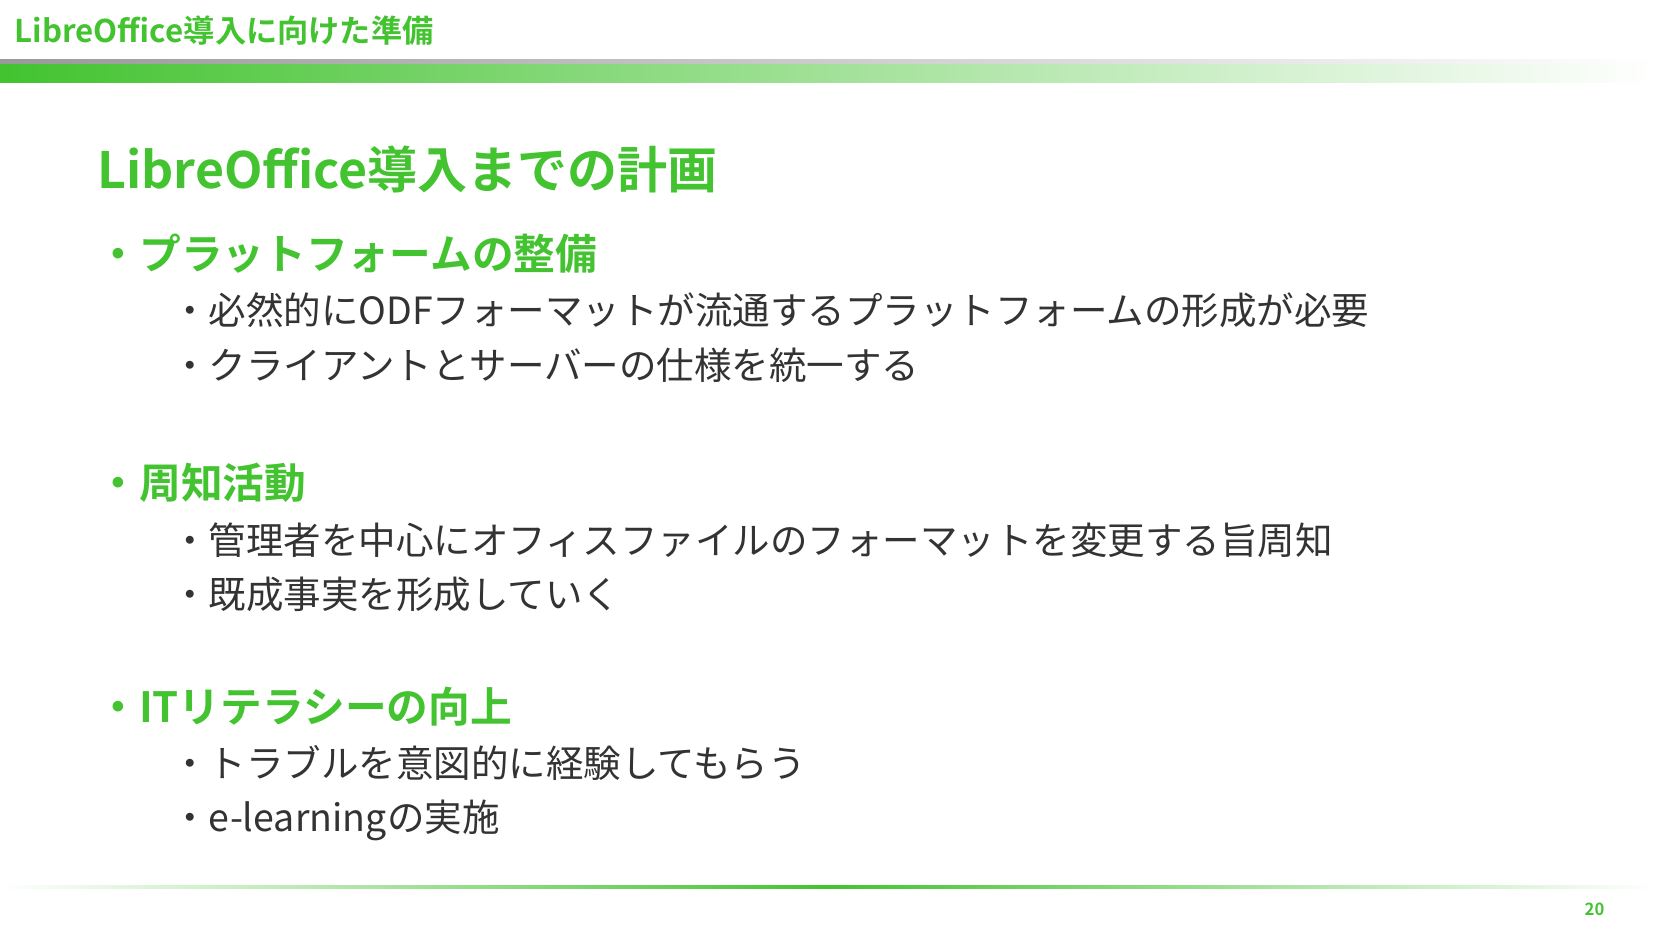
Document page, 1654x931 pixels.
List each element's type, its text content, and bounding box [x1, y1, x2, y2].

text_box LibreOffice導入までの計画 ・プラットフォームの整備 ・必然的にODFフォーマットが流通するプラットフォームの形成が必要 ・クライアントとサーバーの仕様を統一する ・周知活動 ・管理者を中心にオフィスファイルのフォーマットを変更する旨周知 ・既成事実を形成していく ・ITリテラシーの向上 ・トラブルを意図的に経験してもらう ・e-learningの実施 [82, 123, 1565, 851]
text_box [0, 59, 1654, 83]
text_box <番号> [1535, 888, 1654, 928]
text_box [0, 885, 1654, 889]
text_box LibreOffice導入に向けた準備 [0, 0, 1376, 59]
